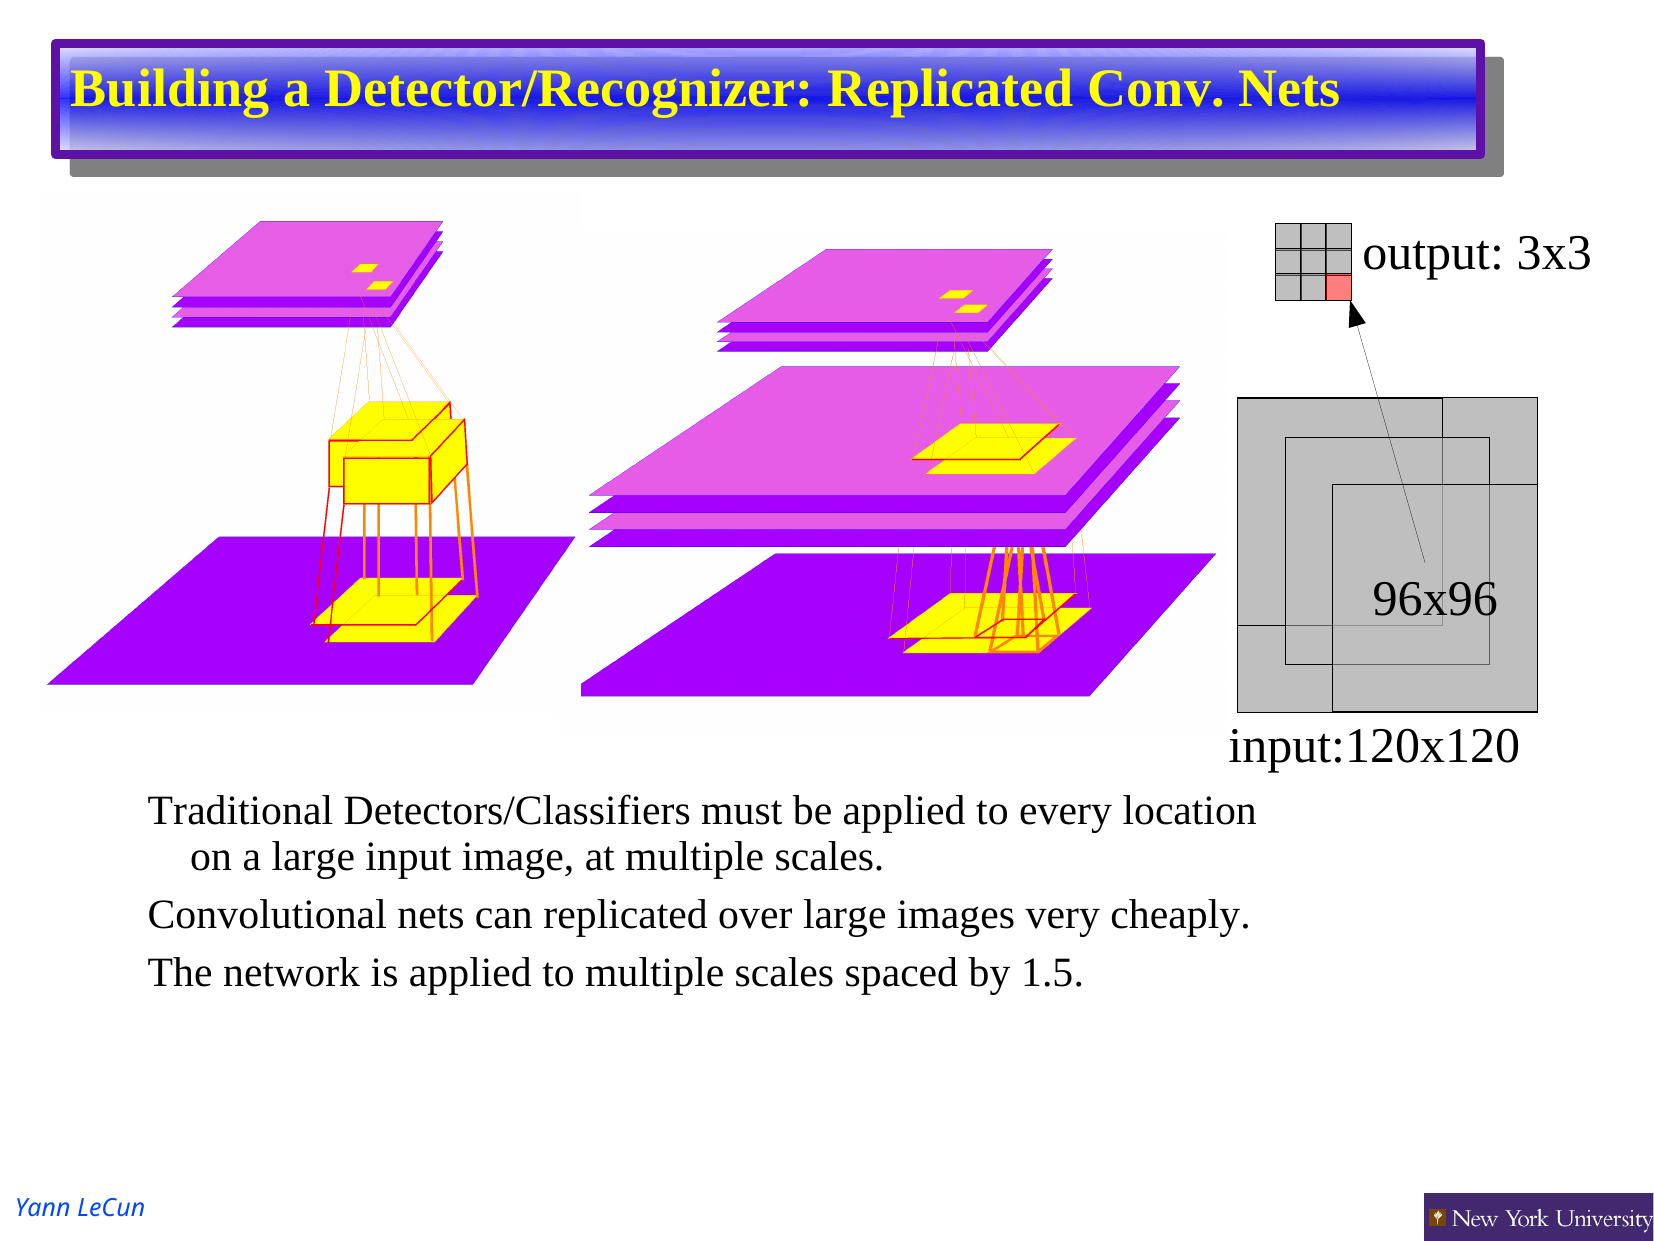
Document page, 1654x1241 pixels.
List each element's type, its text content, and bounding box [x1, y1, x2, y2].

text_box 96x96 [1332, 484, 1538, 712]
text_box [1237, 397, 1538, 713]
text_box Building a Detector/Recognizer: Replicated Conv. Nets [55, 43, 1481, 155]
picture [40, 193, 1228, 739]
text_box output: 3x3 [1362, 225, 1654, 295]
text_box [1275, 223, 1352, 301]
text_box [1379, 397, 1538, 484]
text_box input:120x120 [1228, 718, 1538, 788]
text_box Traditional Detectors/Classifiers must be applied to every location on a large input image, at multiple scales. Convolutional nets can replicated over large images very cheaply. The network is applied to multiple scales spaced by 1.5. [137, 787, 1290, 1120]
picture [1424, 1193, 1654, 1241]
